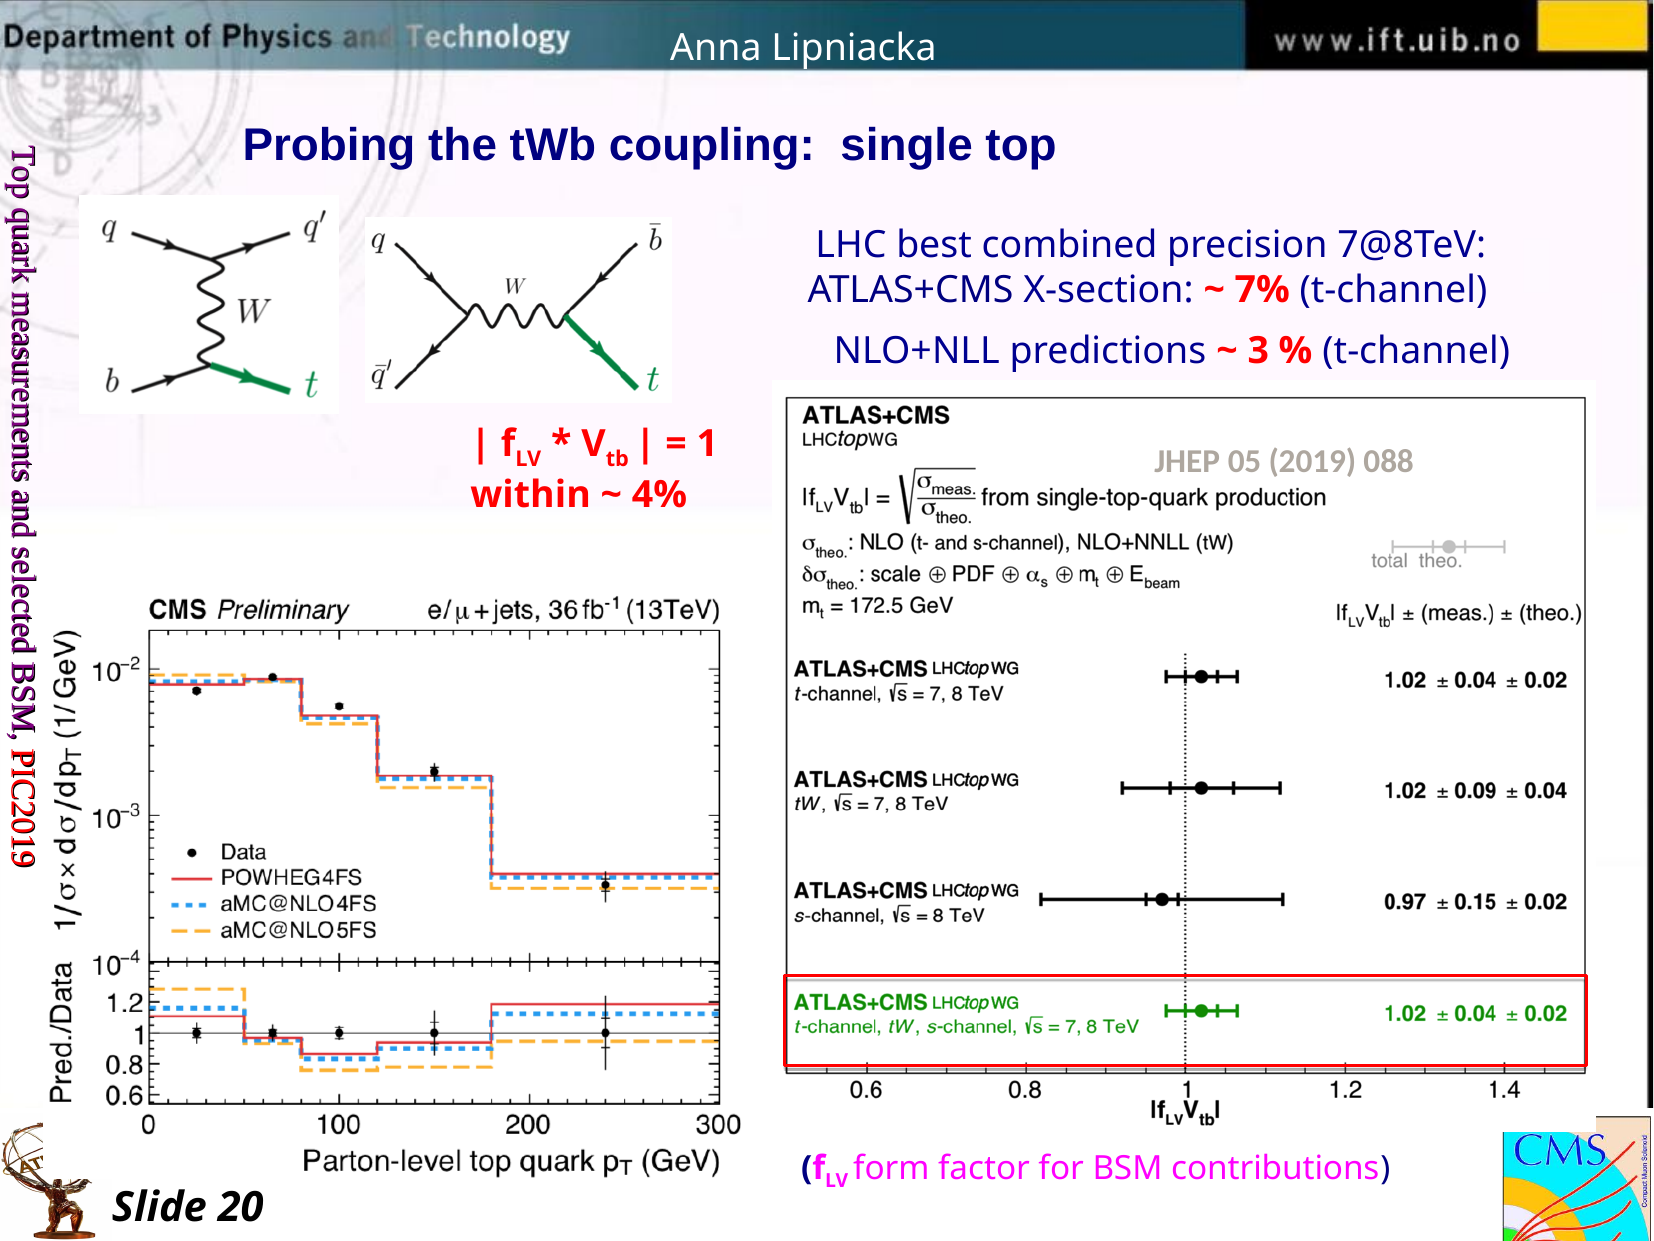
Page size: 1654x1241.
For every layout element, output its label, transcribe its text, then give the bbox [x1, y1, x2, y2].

text_box (fLV form factor for BSM contributions) [786, 1138, 1566, 1241]
picture [0, 0, 1654, 1241]
title Probing the tWb coupling: single top [0, 41, 1356, 249]
text_box NLO+NLL predictions ~ 3 % (t-channel) [809, 318, 1653, 385]
text_box | fLV * Vtb | = 1 within ~ 4% [455, 411, 792, 534]
text_box LHC best combined precision 7@8TeV: ATLAS+CMS X-section: ~ 7% (t-channel) [753, 213, 1600, 411]
text_box Slide 20 [111, 1179, 244, 1232]
text_box JHEP 05 (2019) 088 [1139, 431, 1571, 492]
